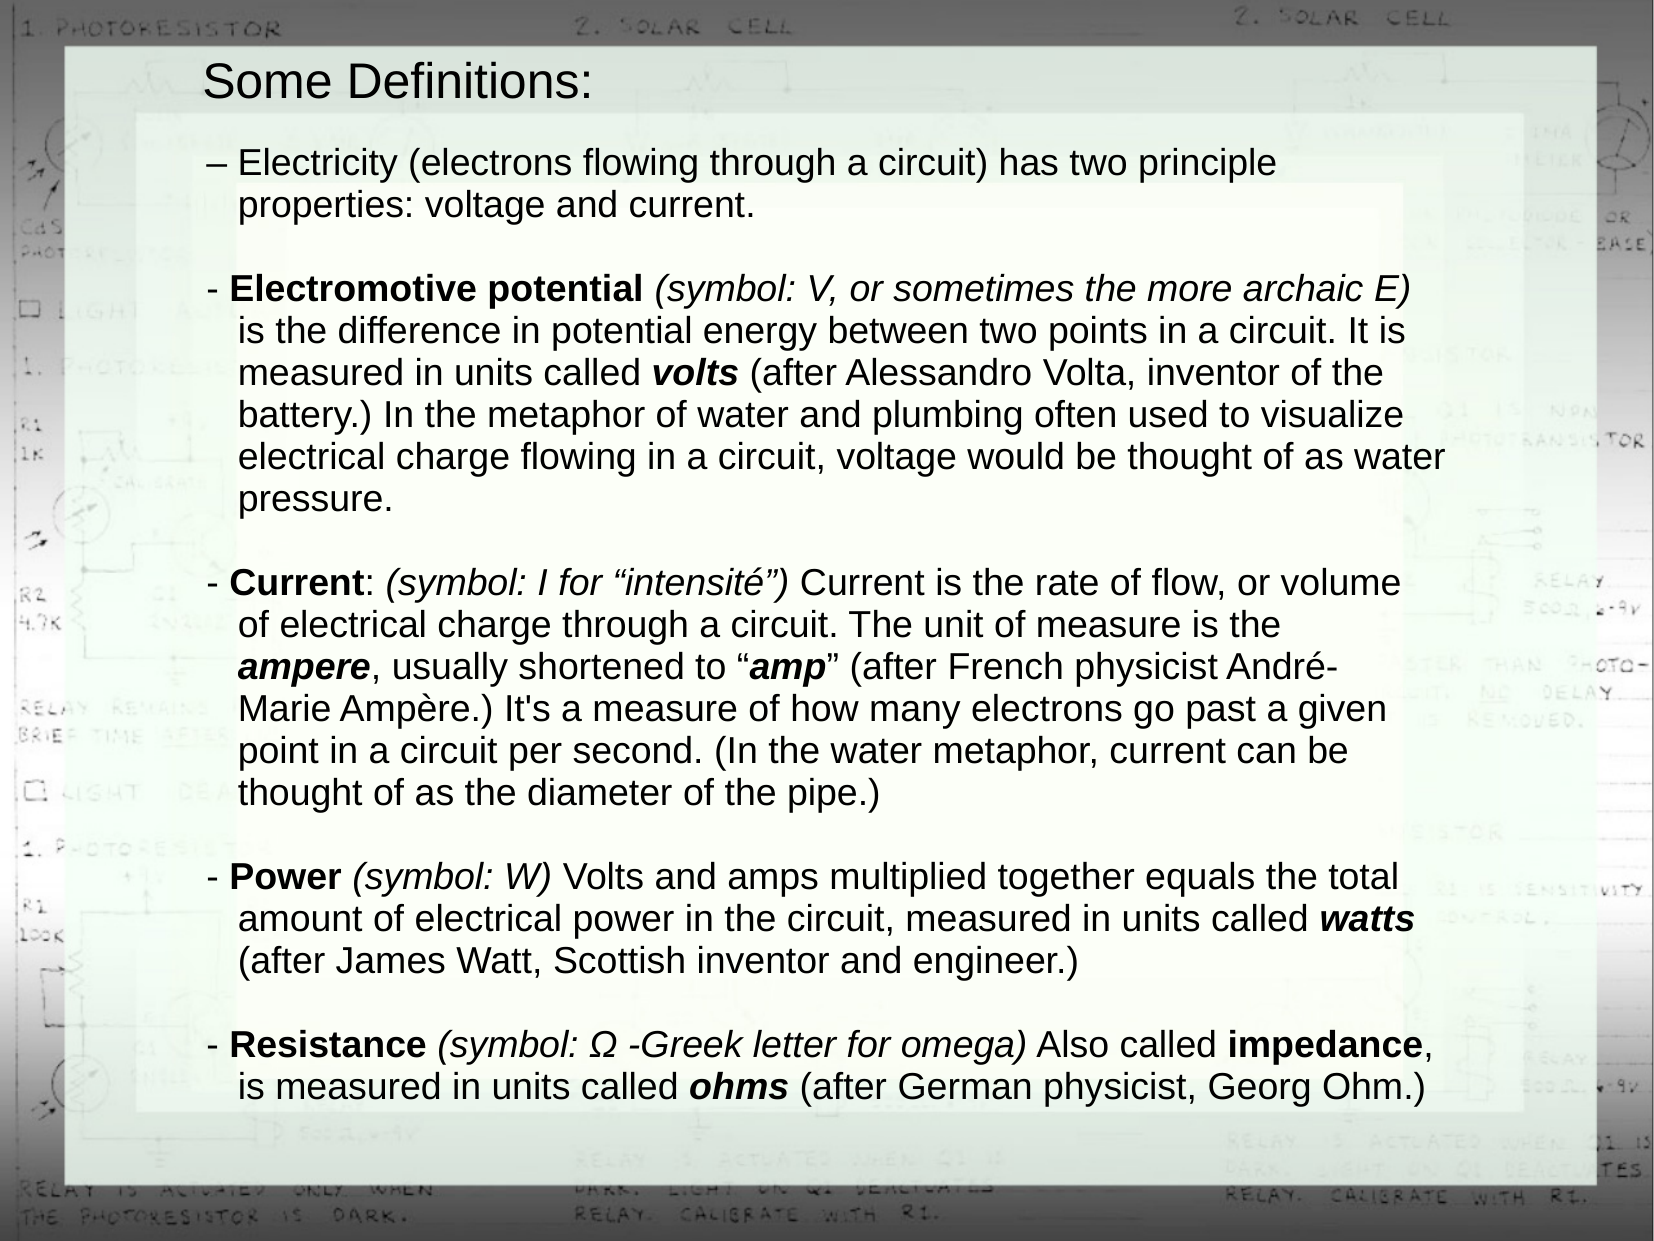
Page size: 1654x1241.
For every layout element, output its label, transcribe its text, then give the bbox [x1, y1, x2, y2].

picture [0, 0, 1654, 1241]
text_box Some Definitions: [187, 45, 676, 117]
text_box – Electricity (electrons flowing through a circuit) has two principle properties: voltage and current. - Electromotive potential (symbol: V, or sometimes the more archaic E) is the difference in potential energy between two points in a circuit. It is measured in units called volts (after Alessandro Volta, inventor of the battery.) In the metaphor of water and plumbing often used to visualize electrical charge flowing in a circuit, voltage would be thought of as water pressure. - Current: (symbol: I for “intensité”) Current is the rate of flow, or volume of electrical charge through a circuit. The unit of measure is the ampere, usually shortened to “amp” (after French physicist André- Marie Ampère.) It's a measure of how many electrons go past a given point in a circuit per second. (In the water metaphor, current can be thought of as the diameter of the pipe.) - Power (symbol: W) Volts and amps multiplied together equals the total amount of electrical power in the circuit, measured in units called watts (after James Watt, Scottish inventor and engineer.) - Resistance (symbol: Ω -Greek letter for omega) Also called impedance, is measured in units called ohms (after German physicist, Georg Ohm.) [191, 134, 1467, 1115]
